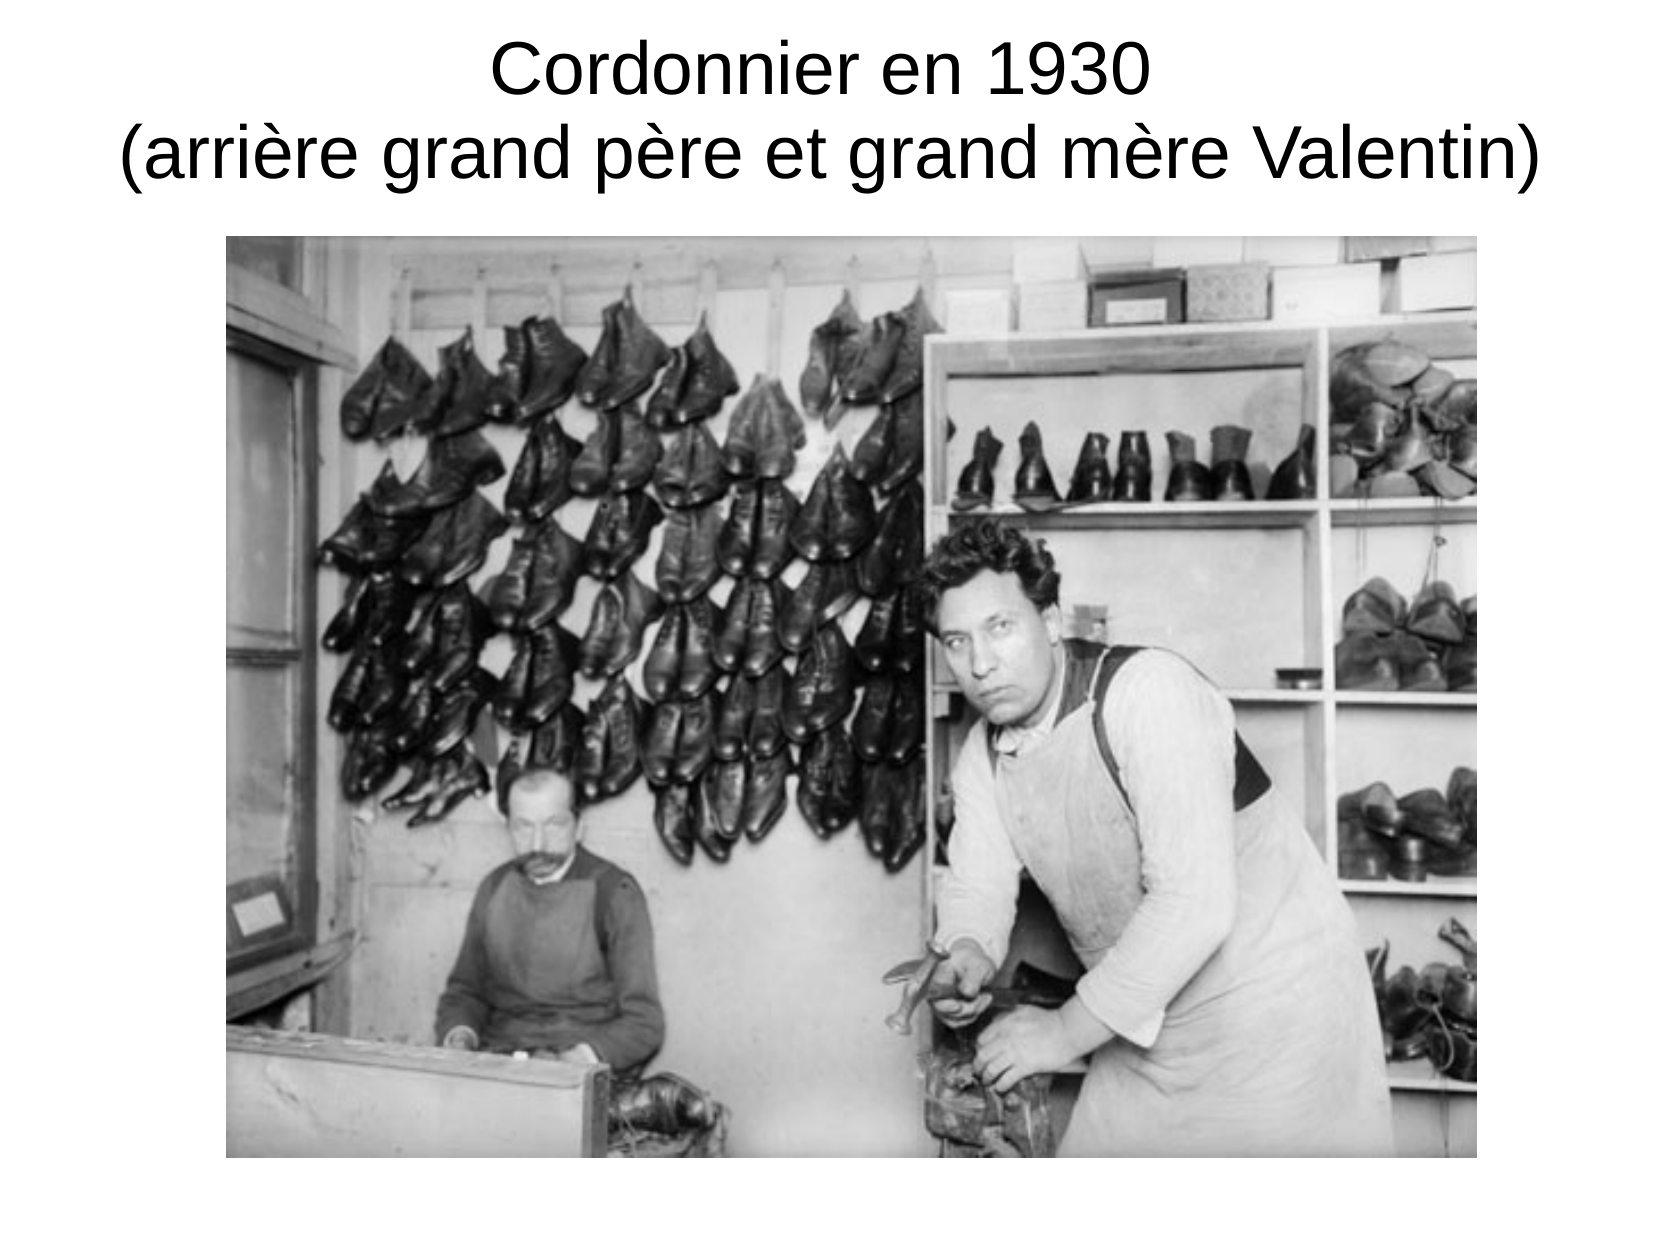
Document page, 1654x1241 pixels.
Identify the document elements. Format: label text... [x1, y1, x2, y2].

picture [226, 236, 1477, 1158]
title Cordonnier en 1930 (arrière grand père et grand mère Valentin) [76, 14, 1565, 207]
